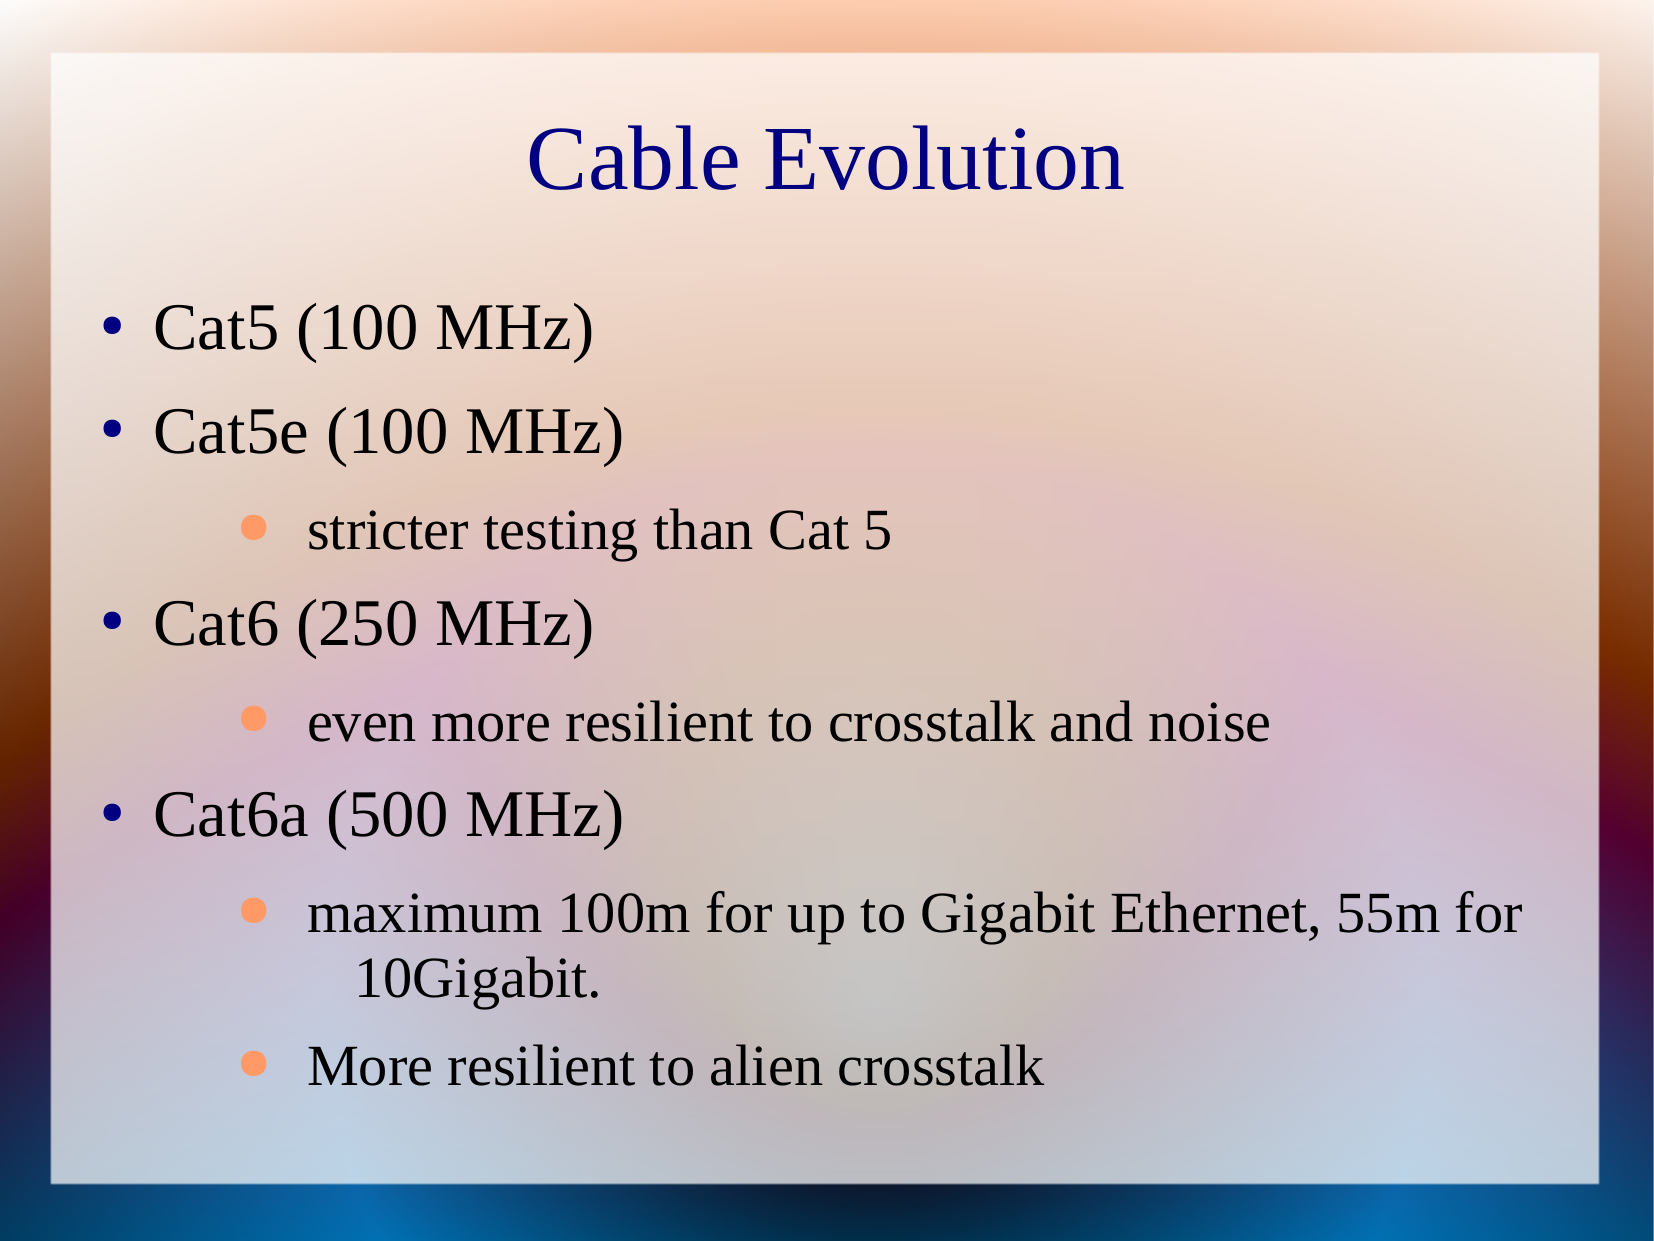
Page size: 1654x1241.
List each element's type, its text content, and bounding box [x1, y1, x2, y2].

picture [0, 0, 1654, 1241]
list Cat5 (100 MHz) Cat5e (100 MHz) stricter testing than Cat 5 Cat6 (250 MHz) even more resilient to crosstalk and noise Cat6a (500 MHz) maximum 100m for up to Gigabit Ethernet, 55m for 10Gigabit. More resilient to alien crosstalk [82, 290, 1571, 1100]
title Cable Evolution [82, 55, 1571, 263]
